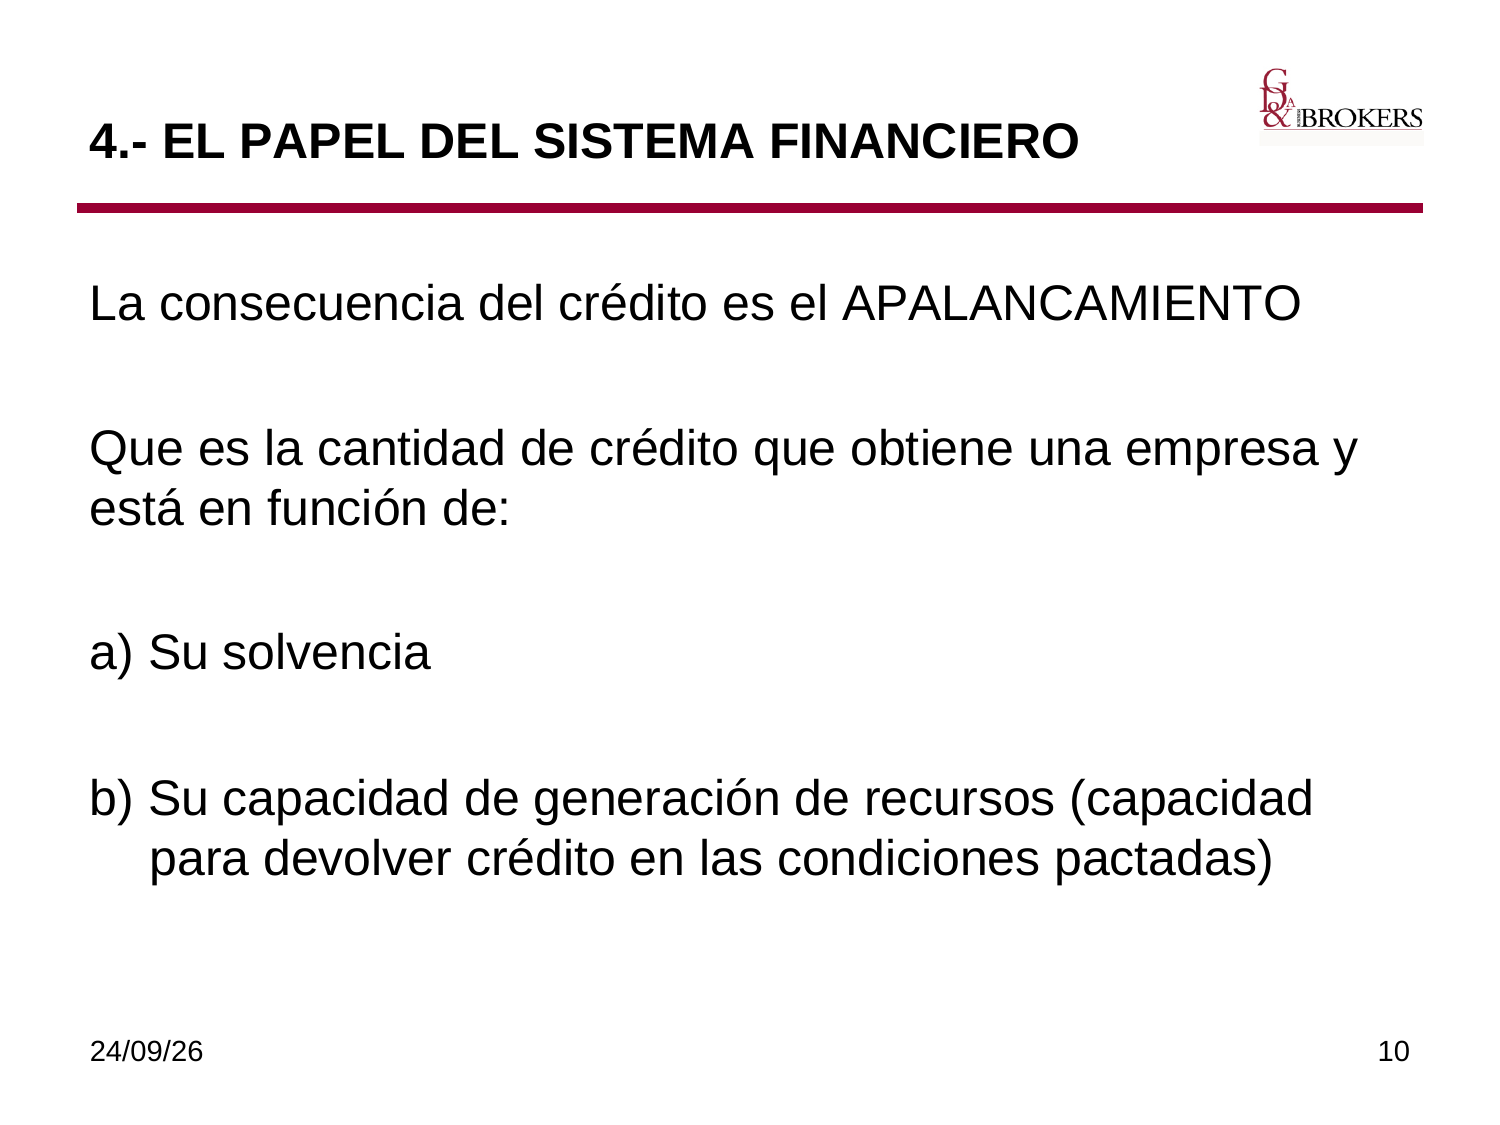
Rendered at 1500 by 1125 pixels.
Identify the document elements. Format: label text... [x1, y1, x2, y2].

title 4.- EL PAPEL DEL SISTEMA FINANCIERO [75, 45, 1426, 233]
list La consecuencia del crédito es el APALANCAMIENTO Que es la cantidad de crédito que obtiene una empresa y está en función de: Su solvencia Su capacidad de generación de recursos (capacidad para devolver crédito en las condiciones pactadas) [75, 262, 1426, 1038]
